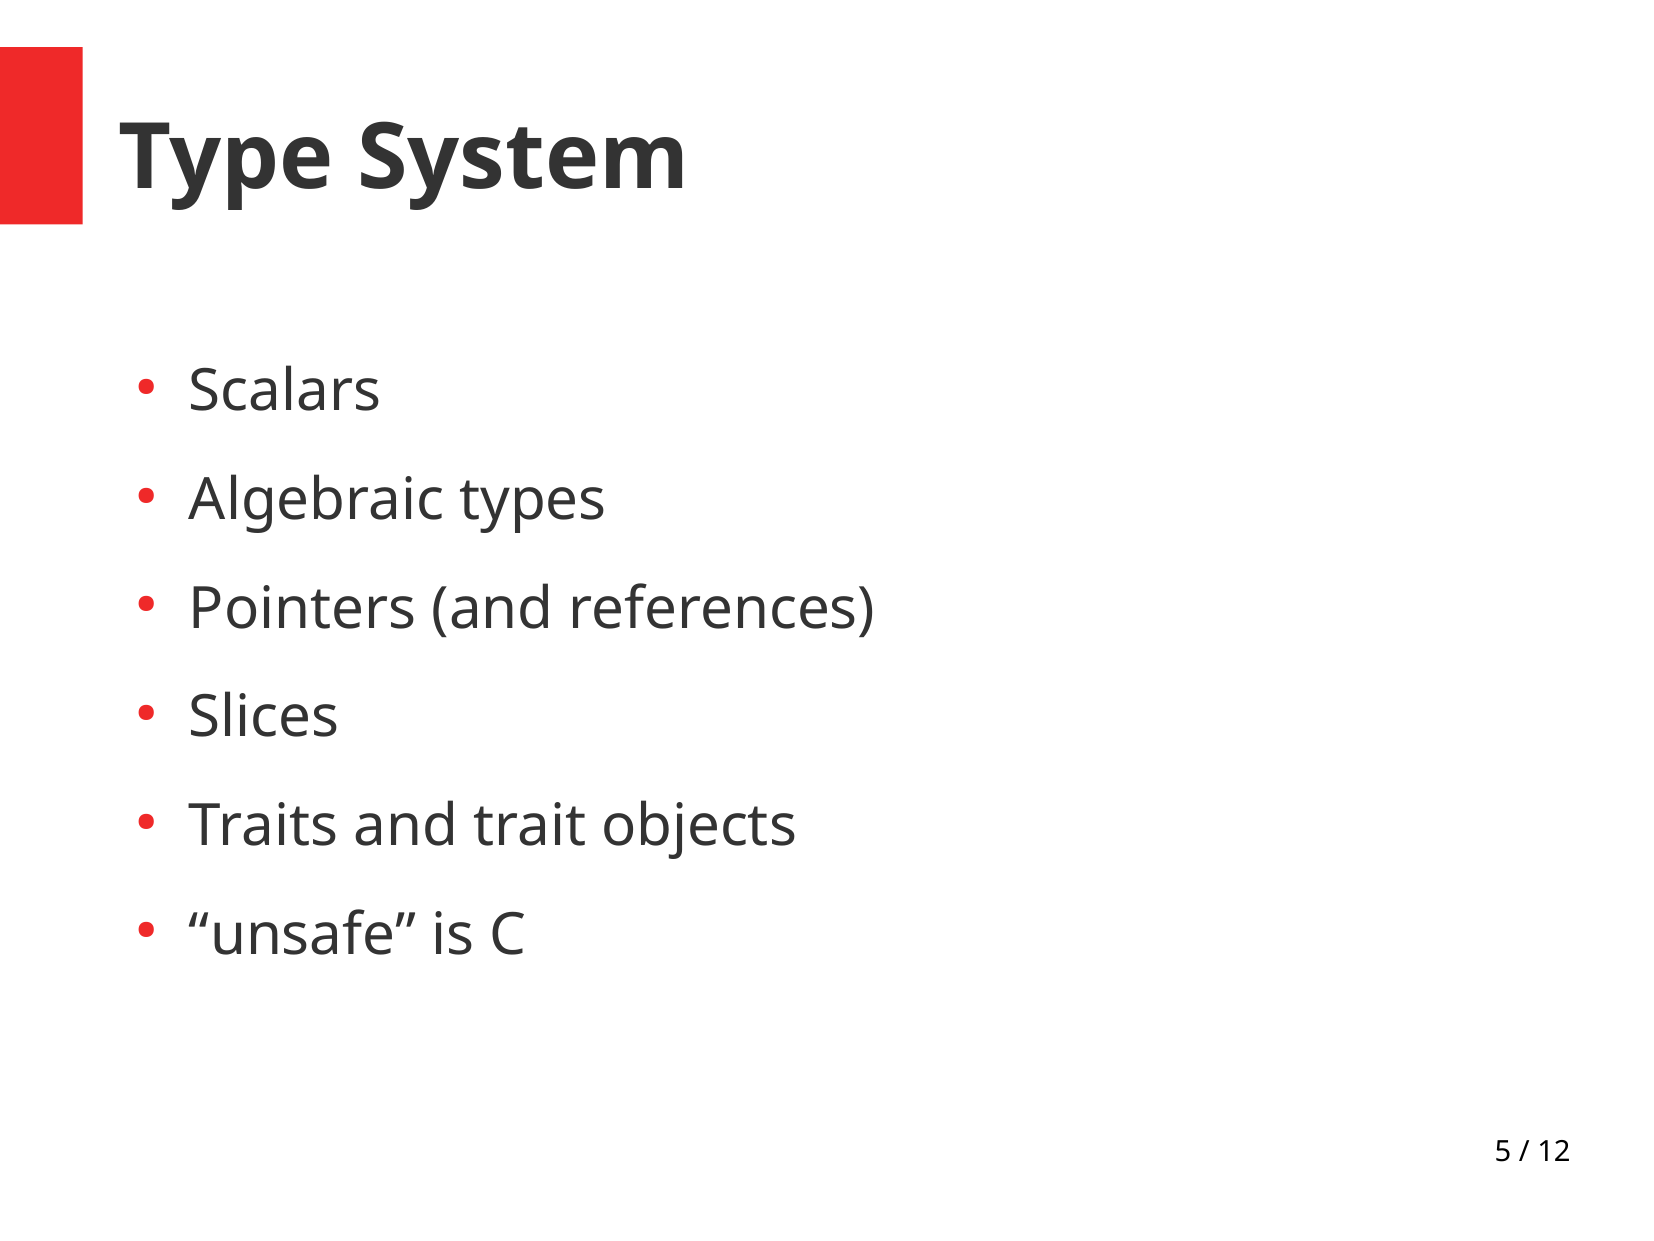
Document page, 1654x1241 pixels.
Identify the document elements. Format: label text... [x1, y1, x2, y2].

list Scalars Algebraic types Pointers (and references) Slices Traits and trait objects “unsafe” is C [118, 348, 1536, 1068]
title Type System [118, 49, 1571, 257]
